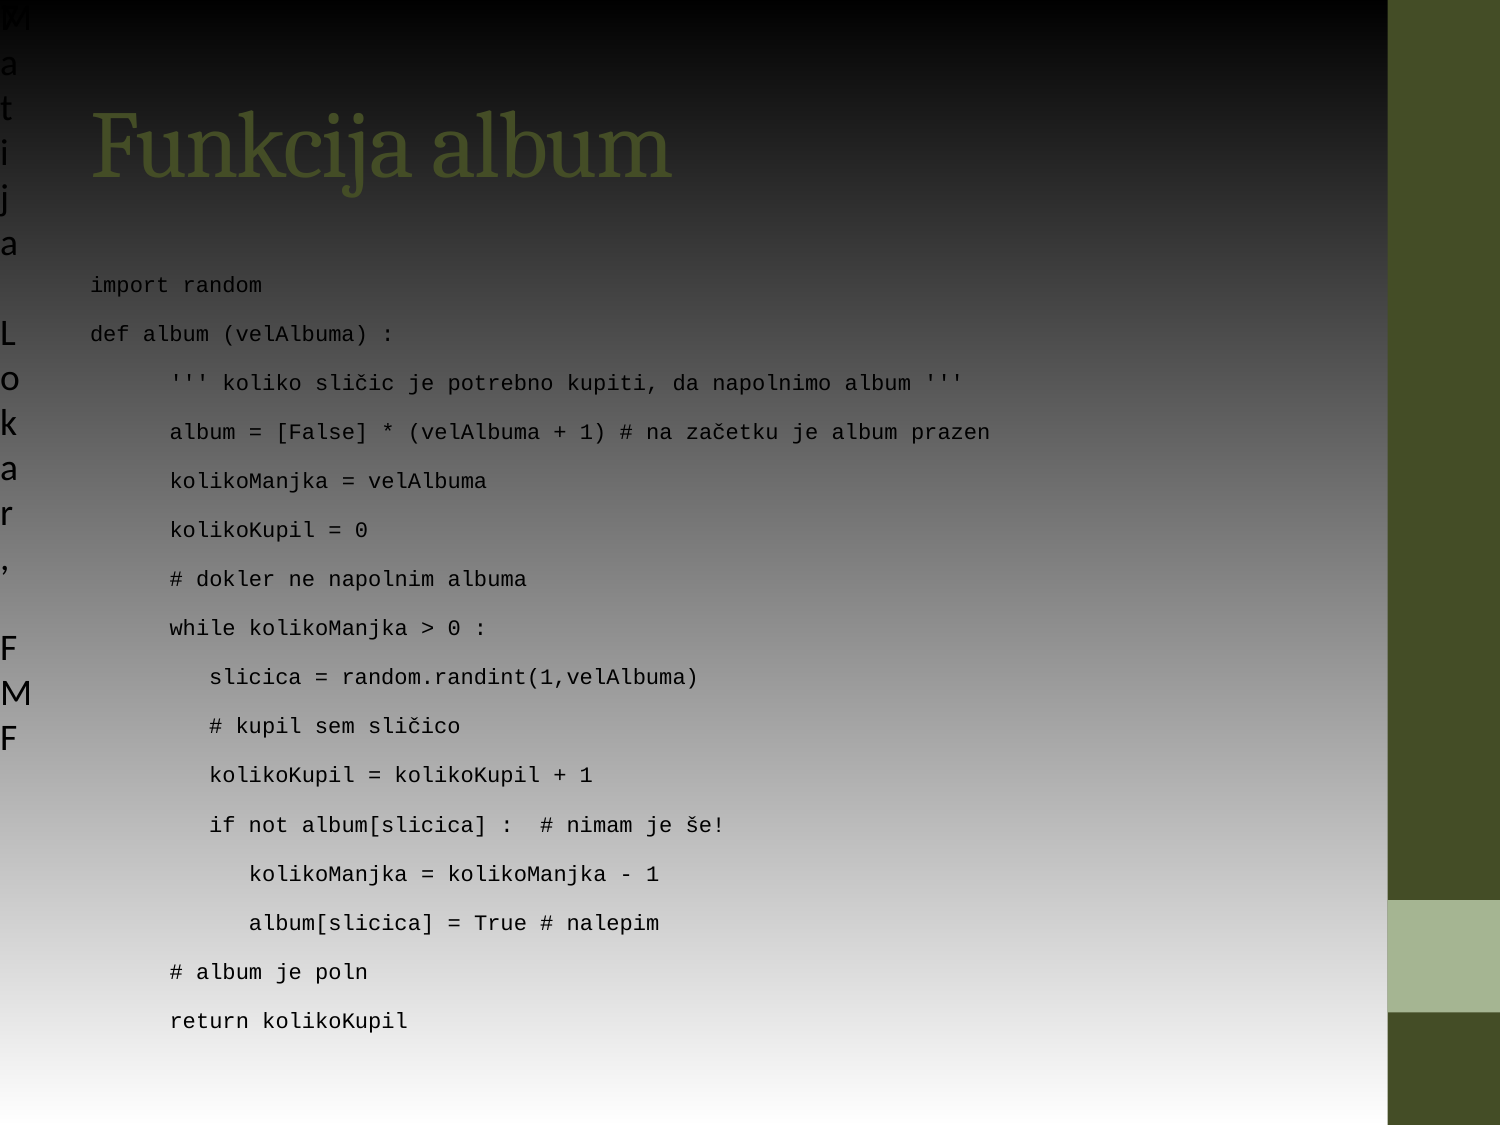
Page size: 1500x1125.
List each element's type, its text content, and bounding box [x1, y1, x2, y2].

list import random def album (velAlbuma) : ''' koliko sličic je potrebno kupiti, da napolnimo album ''' album = [False] * (velAlbuma + 1) # na začetku je album prazen kolikoManjka = velAlbuma kolikoKupil = 0 # dokler ne napolnim albuma while kolikoManjka > 0 : slicica = random.randint(1,velAlbuma) # kupil sem sličico kolikoKupil = kolikoKupil + 1 if not album[slicica] : # nimam je še! kolikoManjka = kolikoManjka - 1 album[slicica] = True # nalepim # album je poln return kolikoKupil [75, 262, 1325, 1050]
title Funkcija album [75, 45, 1325, 233]
